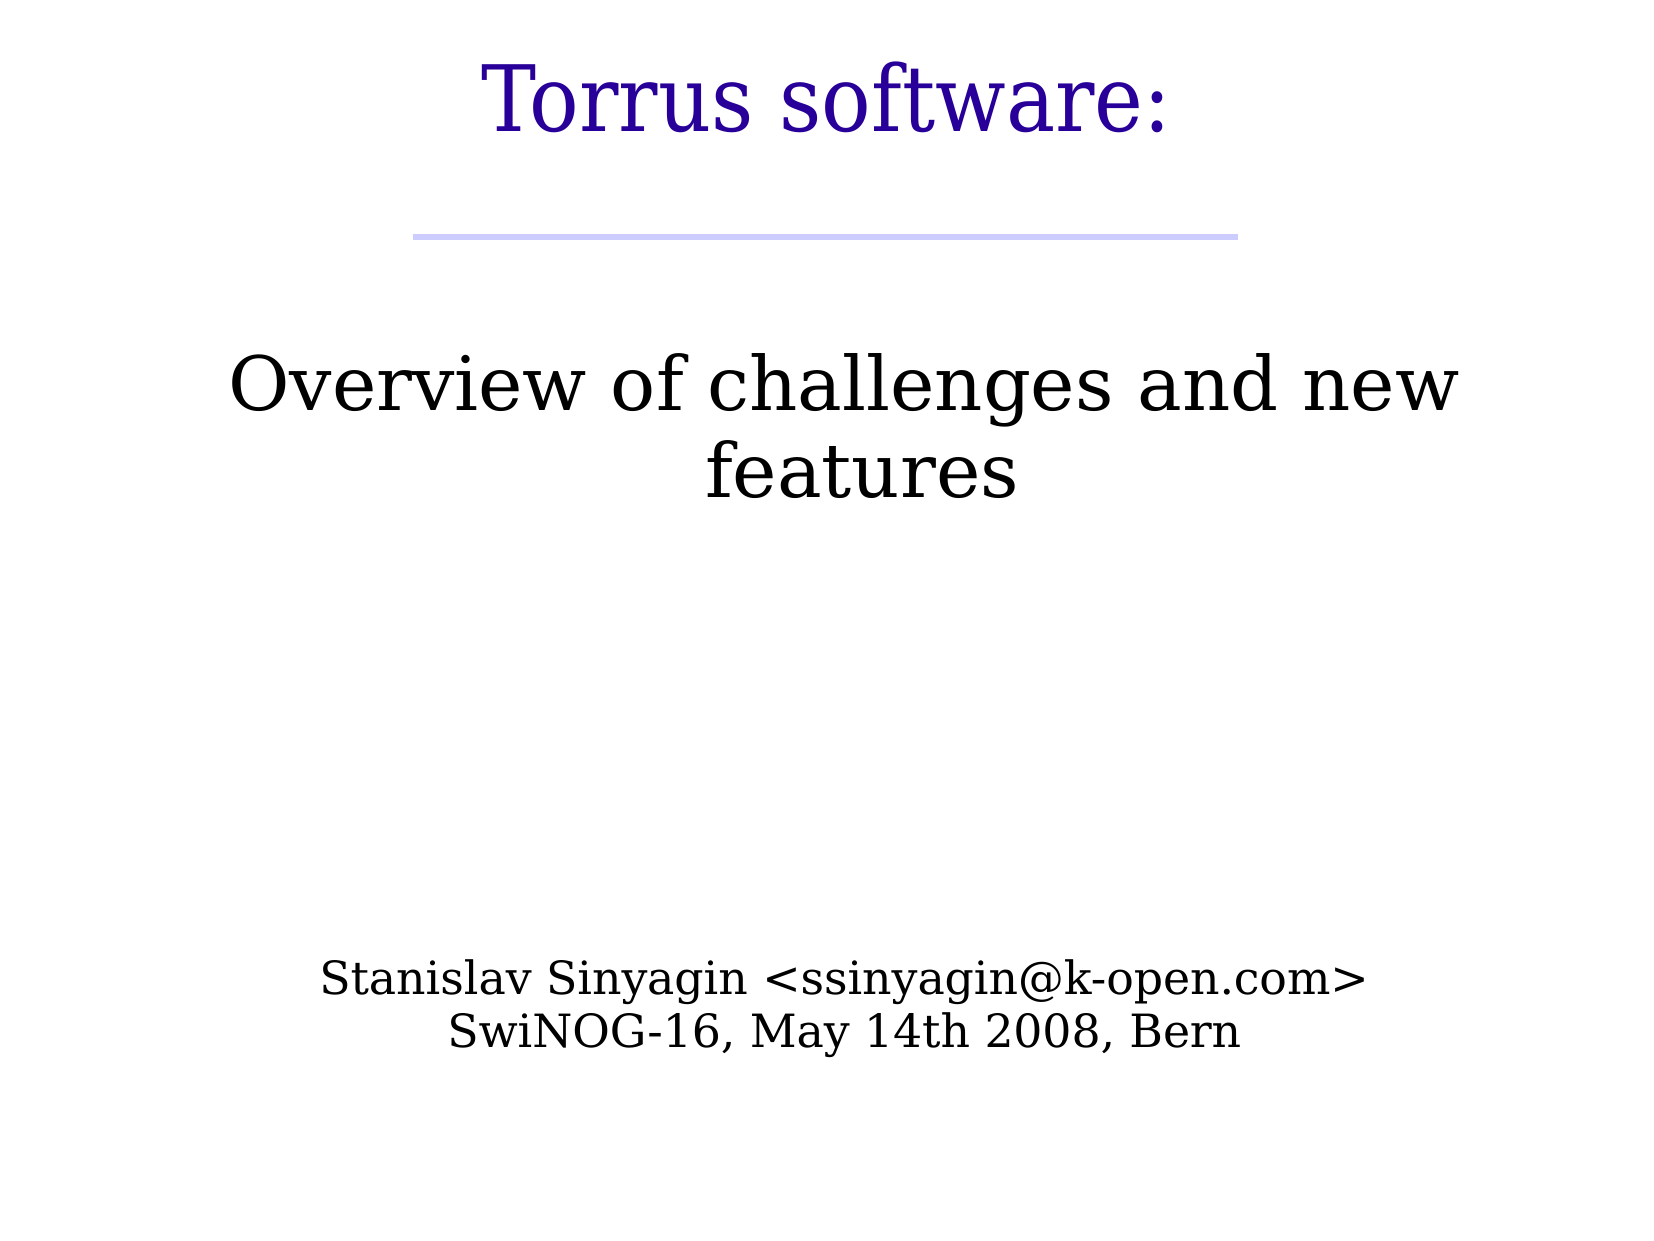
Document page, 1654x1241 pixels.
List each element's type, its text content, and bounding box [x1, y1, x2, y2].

subtitle Overview of challenges and new features Stanislav Sinyagin <ssinyagin@k-open.com> SwiNOG-16, May 14th 2008, Bern [82, 340, 1571, 1059]
title Torrus software: [82, 45, 1571, 261]
